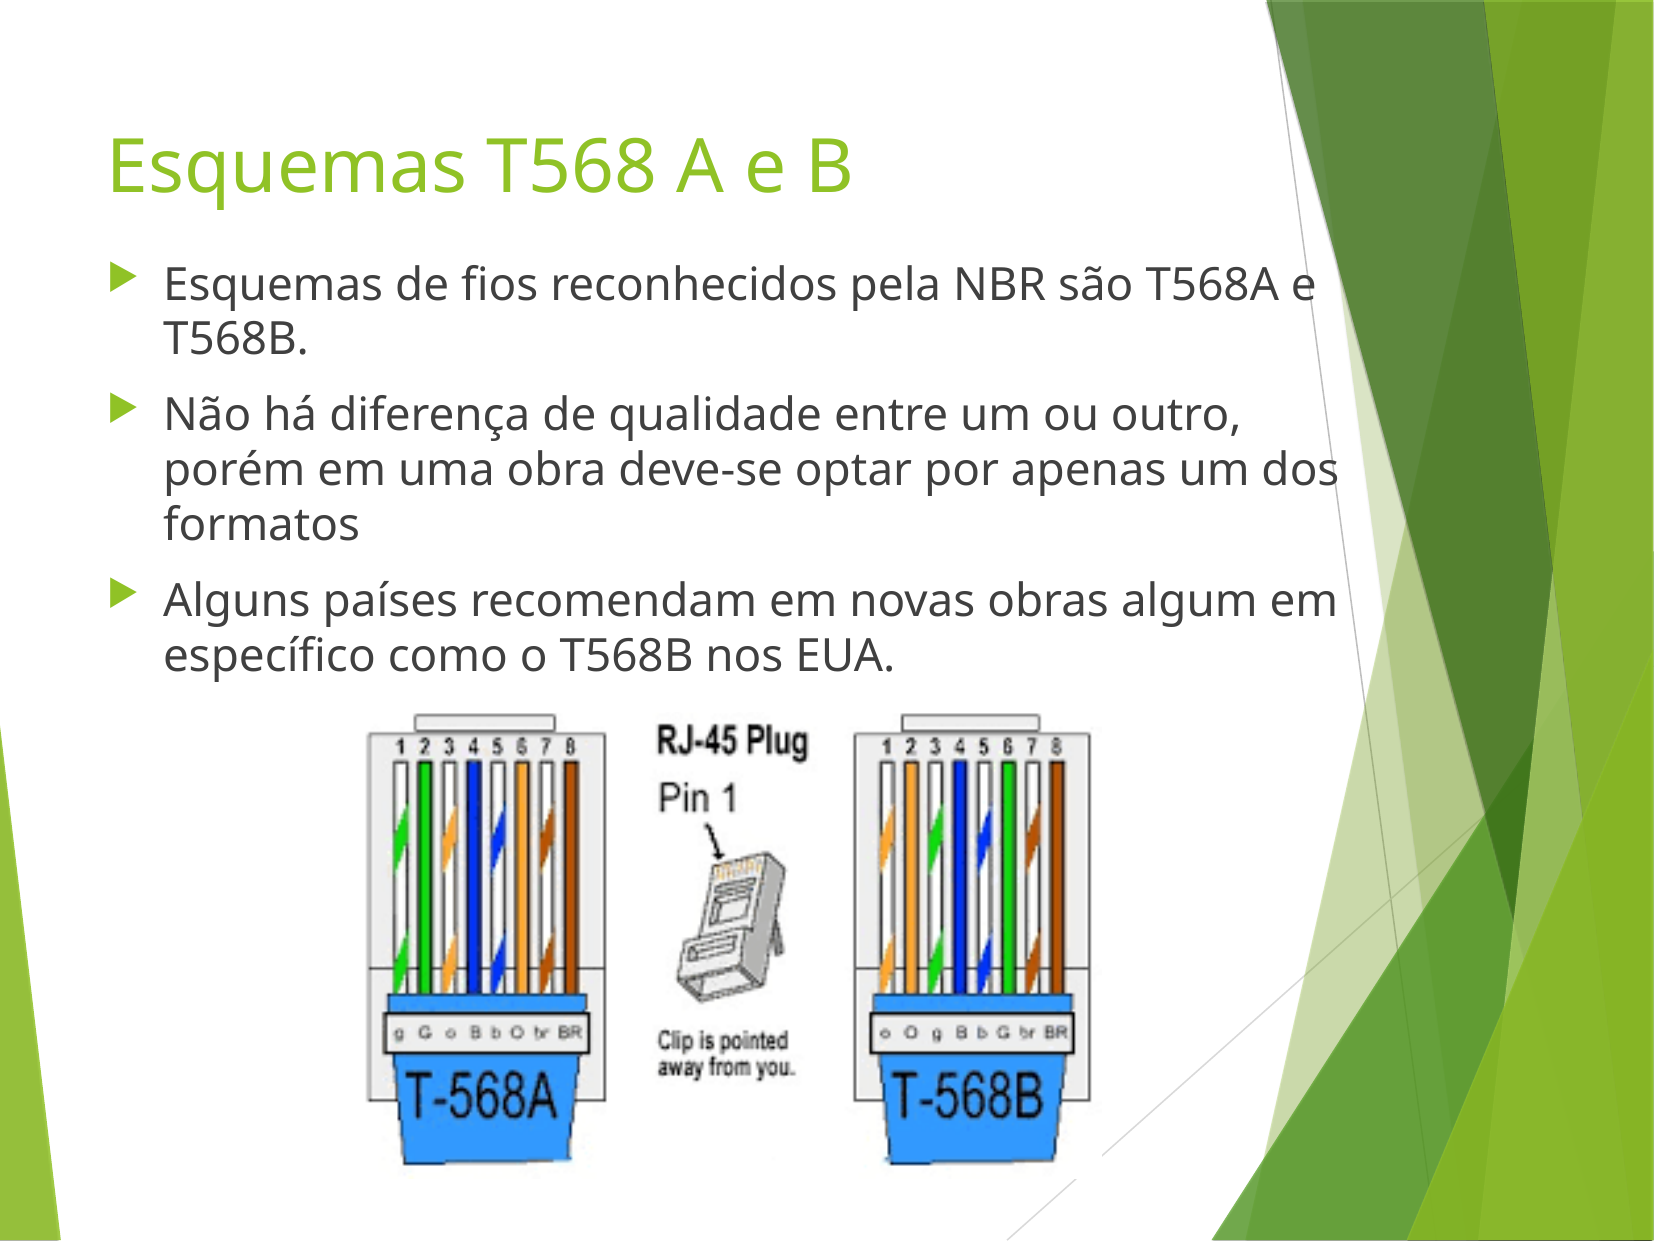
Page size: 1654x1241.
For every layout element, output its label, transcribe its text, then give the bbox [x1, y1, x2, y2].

picture [354, 712, 1102, 1179]
title Esquemas T568 A e B [91, 110, 1258, 246]
list Esquemas de fios reconhecidos pela NBR são T568A e T568B. Não há diferença de qualidade entre um ou outro, porém em uma obra deve-se optar por apenas um dos formatos Alguns países recomendam em novas obras algum em específico como o T568B nos EUA. [91, 246, 1381, 1179]
